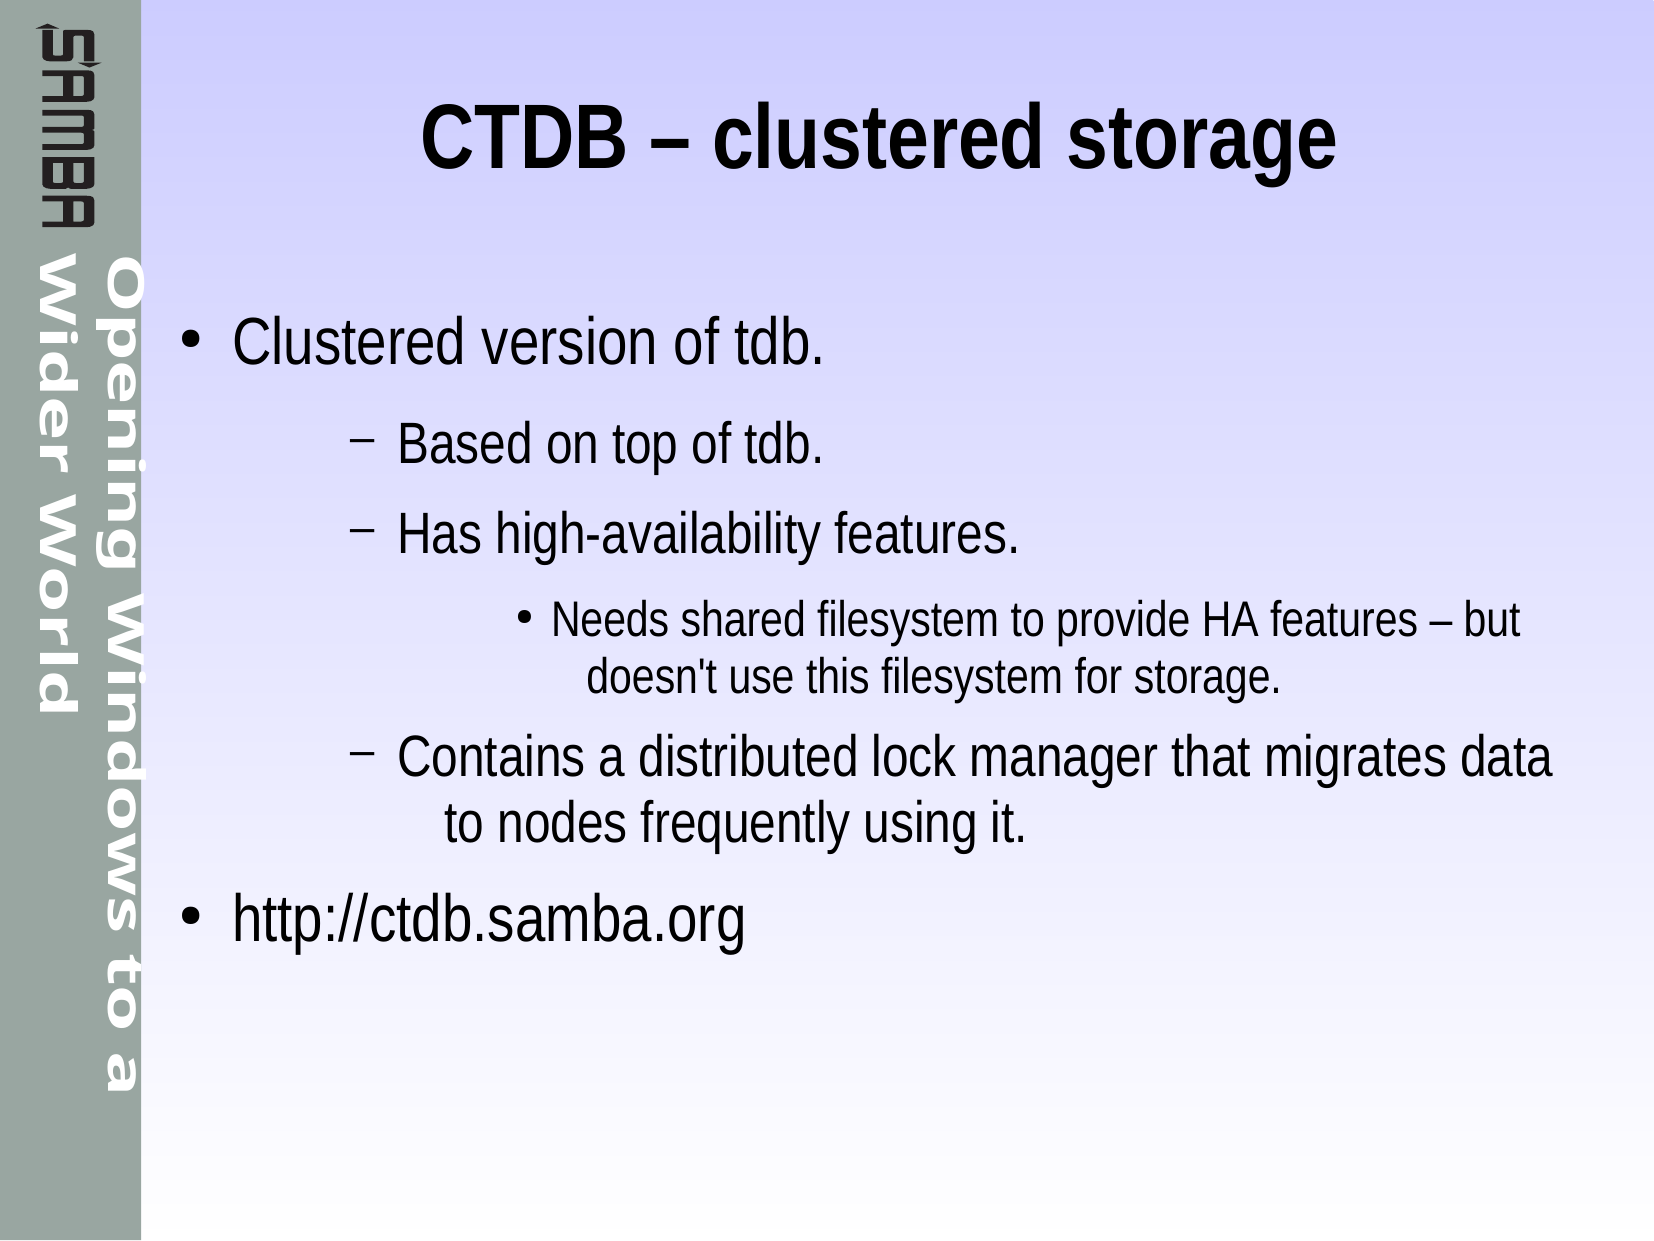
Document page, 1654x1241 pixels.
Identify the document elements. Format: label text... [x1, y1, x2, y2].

list Clustered version of tdb. Based on top of tdb. Has high-availability features. Needs shared filesystem to provide HA features – but doesn't use this filesystem for storage. Contains a distributed lock manager that migrates data to nodes frequently using it. http://ctdb.samba.org [161, 302, 1574, 1211]
title CTDB – clustered storage [173, 31, 1586, 239]
